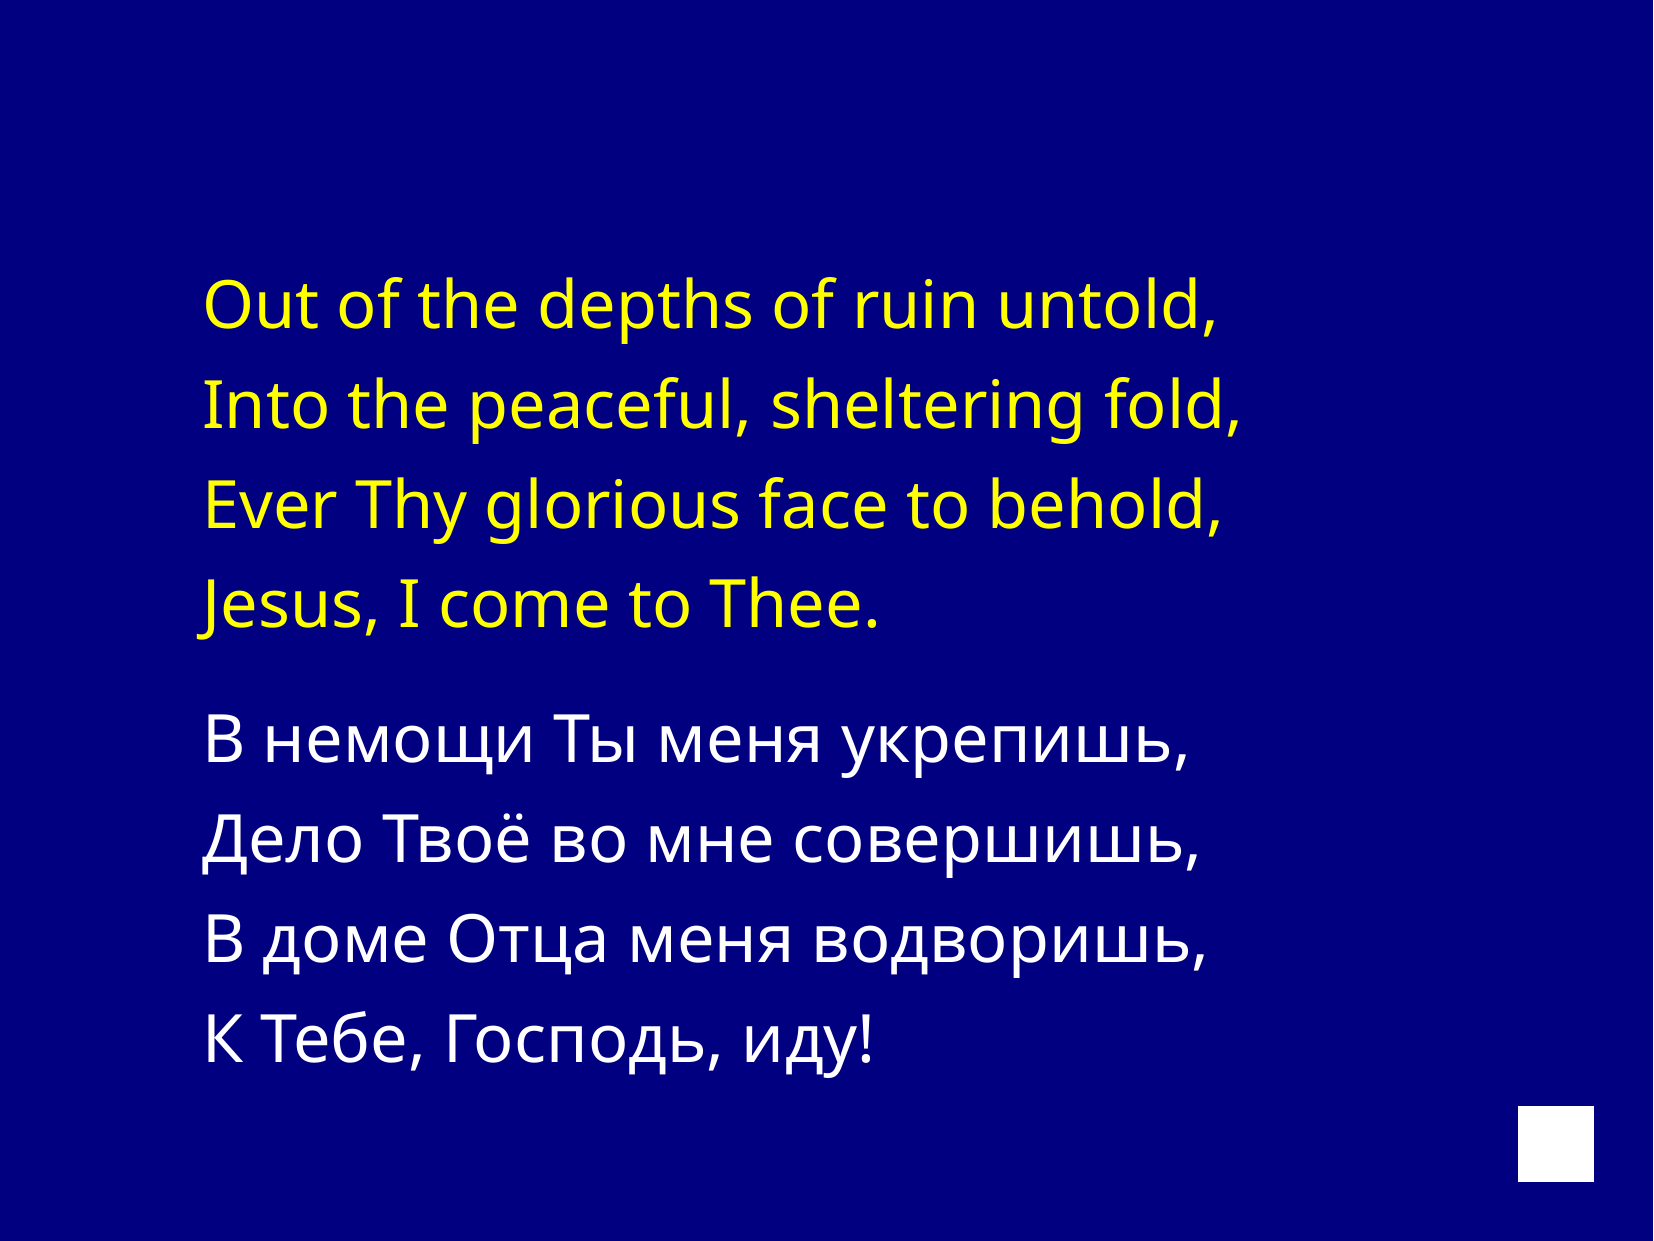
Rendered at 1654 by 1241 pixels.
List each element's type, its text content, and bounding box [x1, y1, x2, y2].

text_box [1518, 1106, 1594, 1182]
text_box В немощи Ты меня укрепишь, Дело Твоё во мне совершишь, В доме Отца меня водворишь, К Тебе, Господь, иду! [75, 675, 1576, 1163]
text_box Out of the depths of ruin untold, Into the peaceful, sheltering fold, Ever Thy glorious face to behold, Jesus, I come to Thee. [75, 150, 1576, 638]
